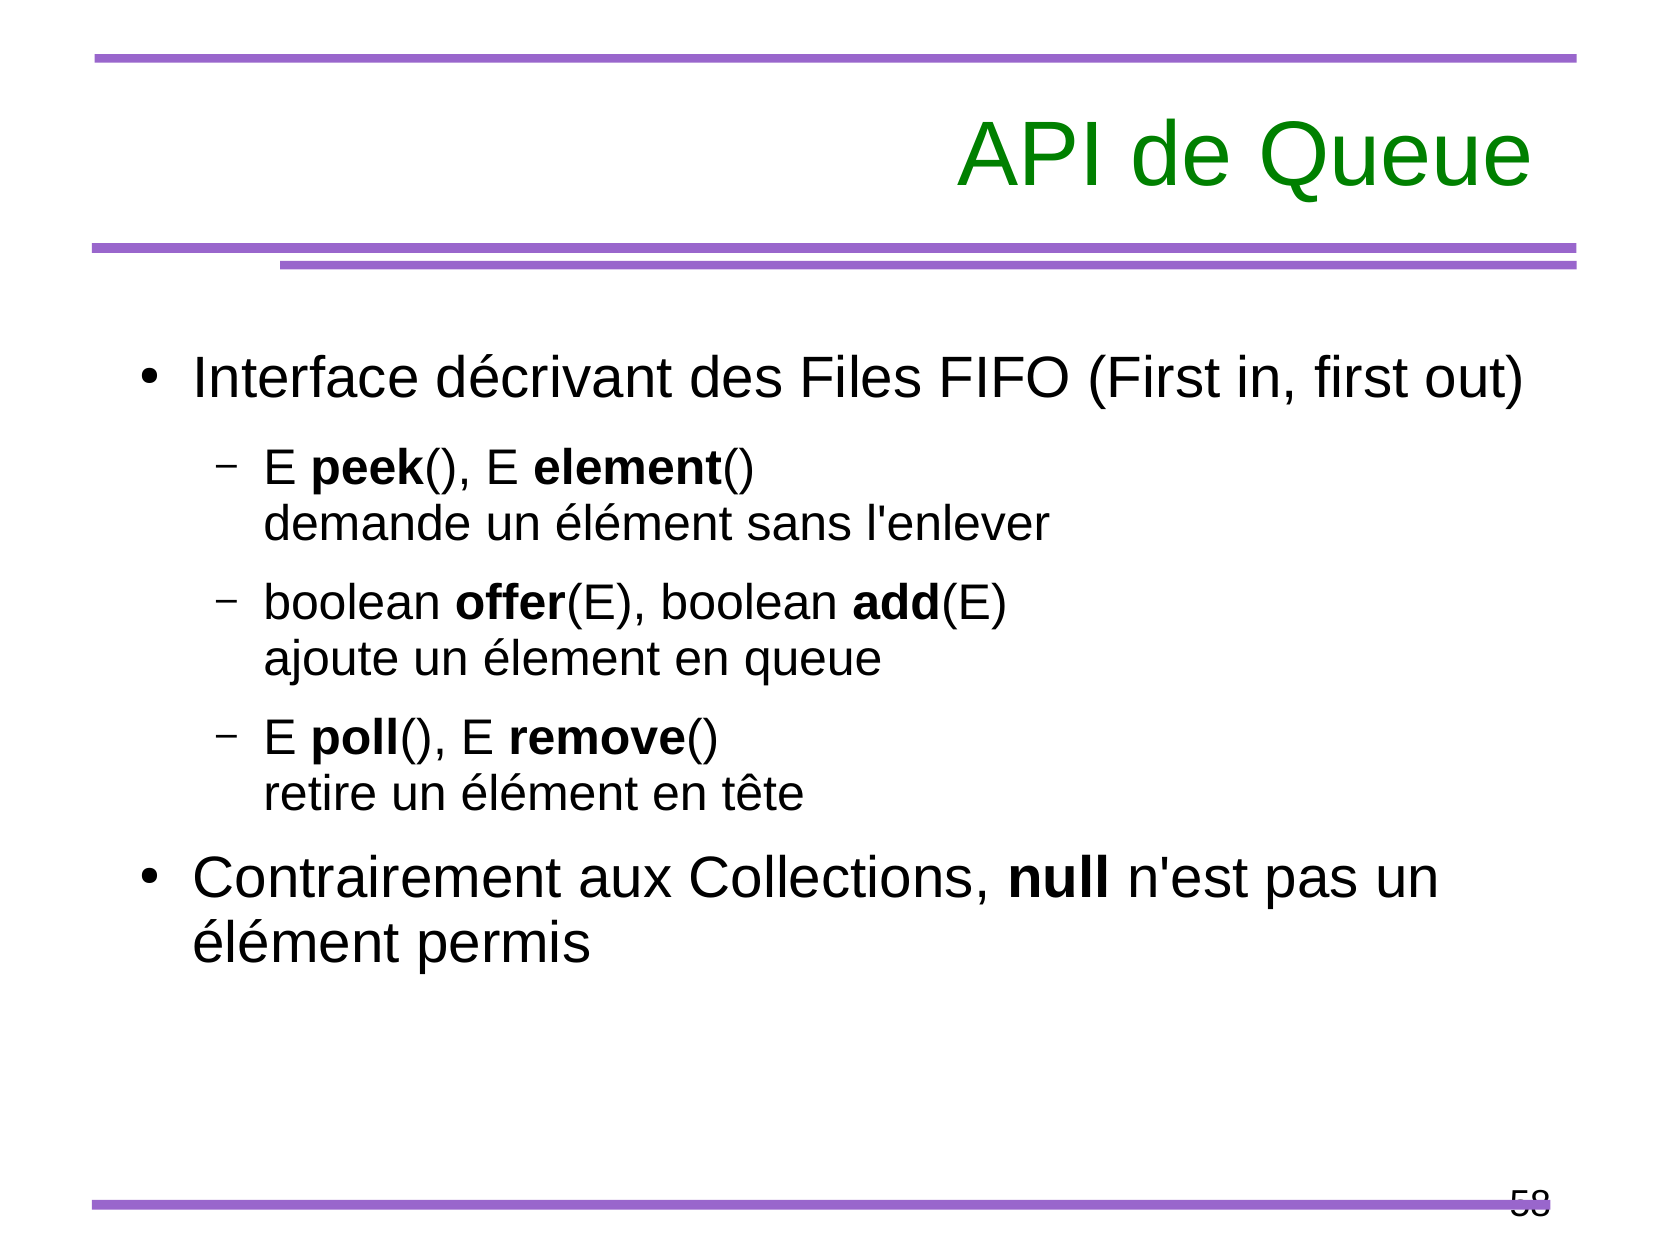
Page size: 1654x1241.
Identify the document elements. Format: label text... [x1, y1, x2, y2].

list Interface décrivant des Files FIFO (First in, first out) E peek(), E element() demande un élément sans l'enlever boolean offer(E), boolean add(E) ajoute un élement en queue E poll(), E remove() retire un élément en tête Contrairement aux Collections, null n'est pas un élément permis [121, 344, 1534, 1155]
title API de Queue [121, 49, 1534, 257]
